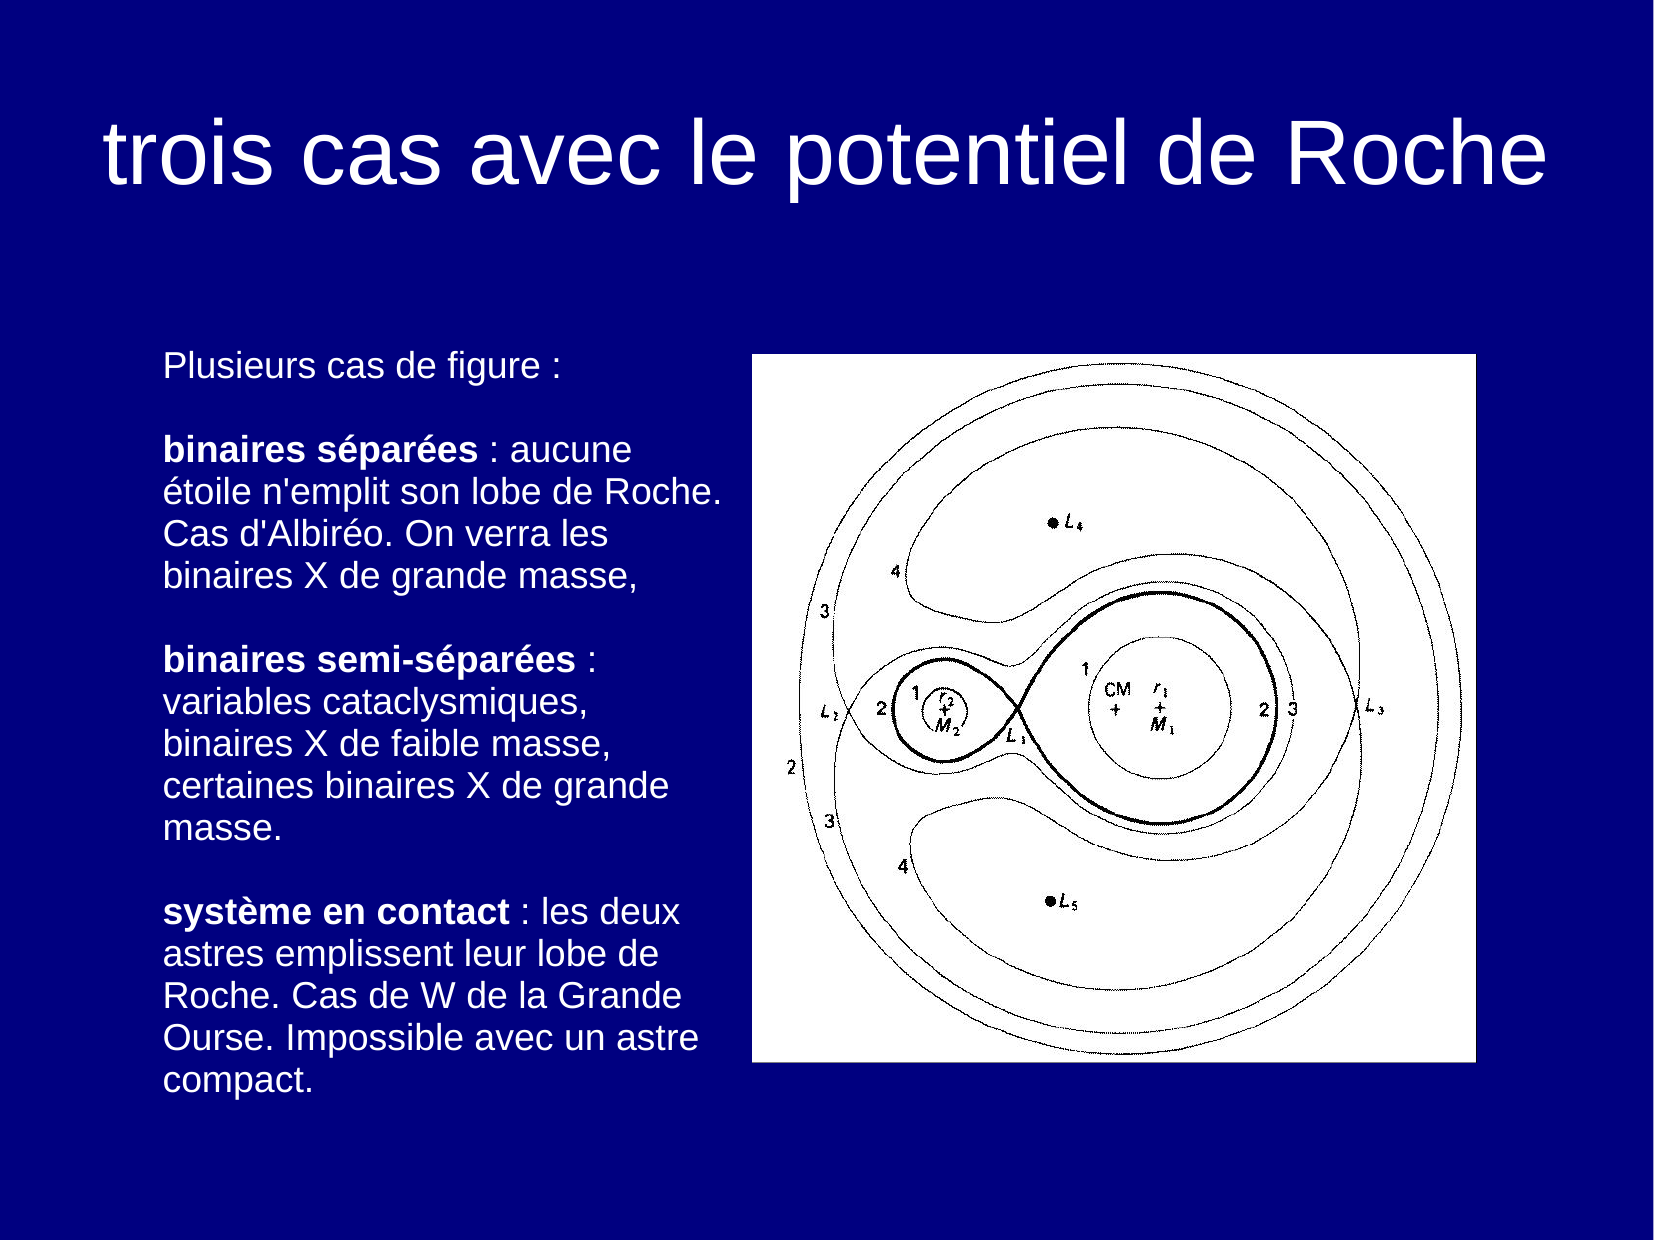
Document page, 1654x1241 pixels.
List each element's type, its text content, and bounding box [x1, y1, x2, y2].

picture [752, 354, 1477, 1063]
title trois cas avec le potentiel de Roche [82, 49, 1571, 257]
text_box Plusieurs cas de figure : binaires séparées : aucune étoile n'emplit son lobe de Roche. Cas d'Albiréo. On verra les binaires X de grande masse, binaires semi-séparées : variables cataclysmiques, binaires X de faible masse, certaines binaires X de grande masse. système en contact : les deux astres emplissent leur lobe de Roche. Cas de W de la Grande Ourse. Impossible avec un astre compact. [147, 295, 739, 1197]
